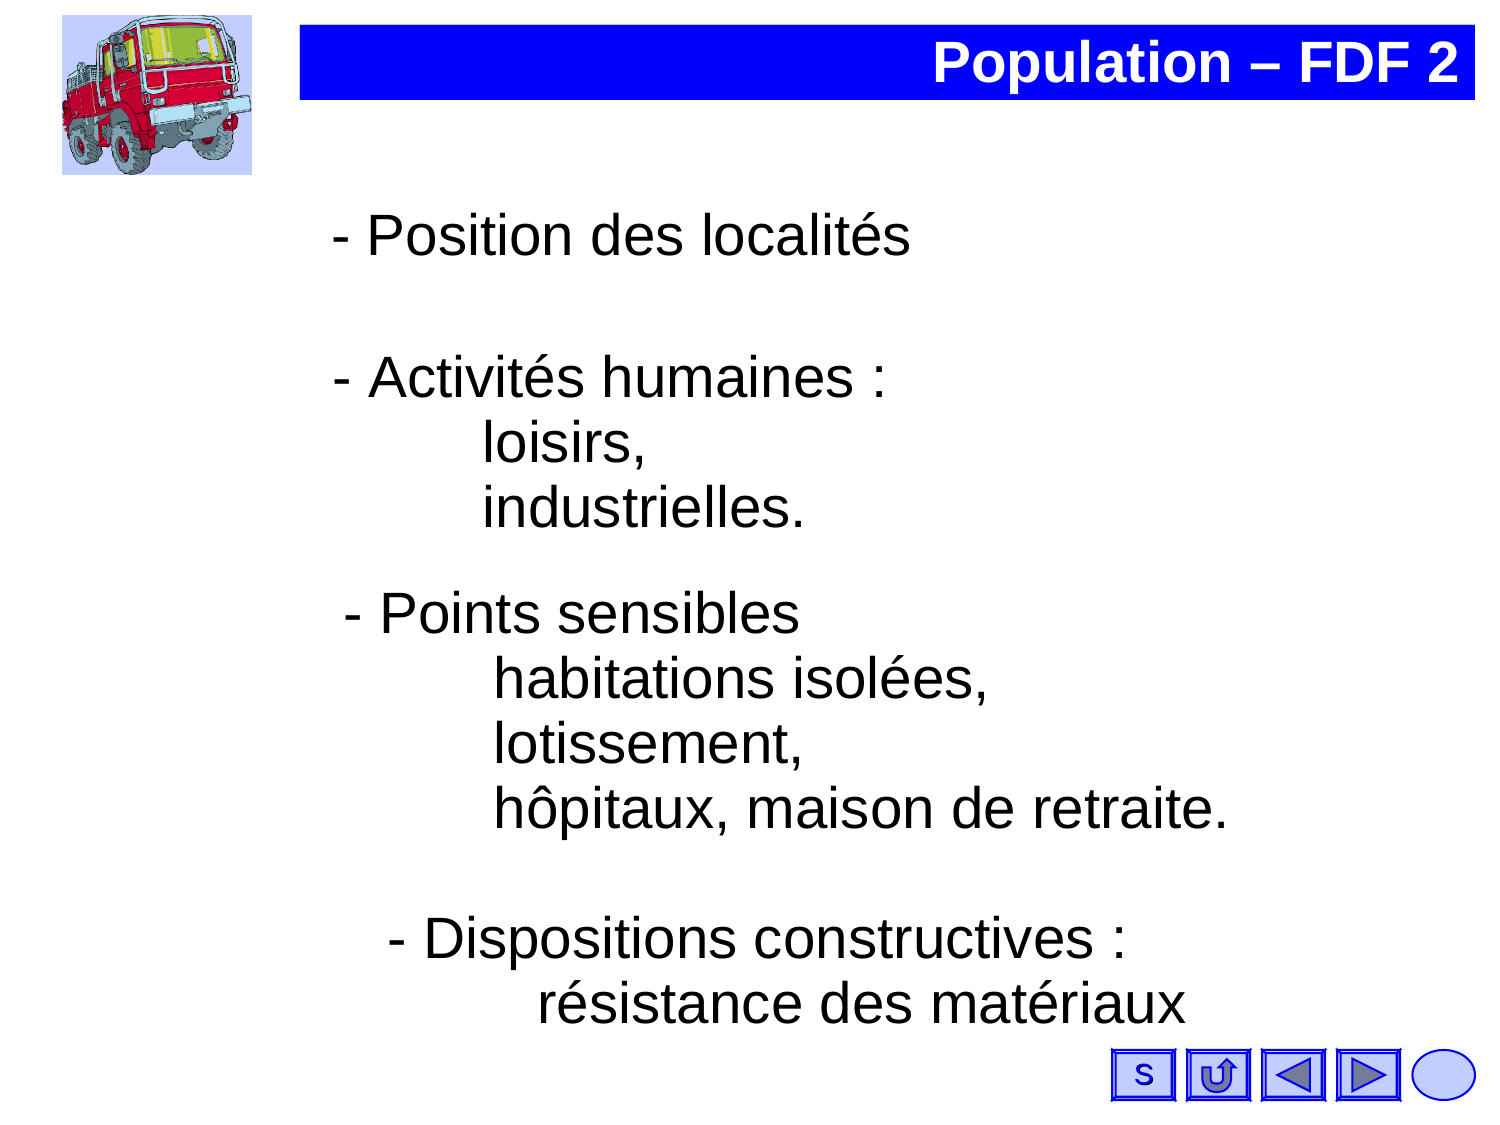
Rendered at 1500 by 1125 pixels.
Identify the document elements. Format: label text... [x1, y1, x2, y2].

text_box - Points sensibles habitations isolées, lotissement, hôpitaux, maison de retraite. [328, 572, 1247, 849]
text_box - Position des localités [316, 194, 928, 276]
text_box [1412, 1049, 1476, 1101]
text_box - Dispositions constructives : résistance des matériaux [372, 897, 1203, 1044]
text_box Population – FDF 2 [299, 24, 1475, 100]
text_box - Activités humaines : loisirs, industrielles. [317, 336, 903, 548]
